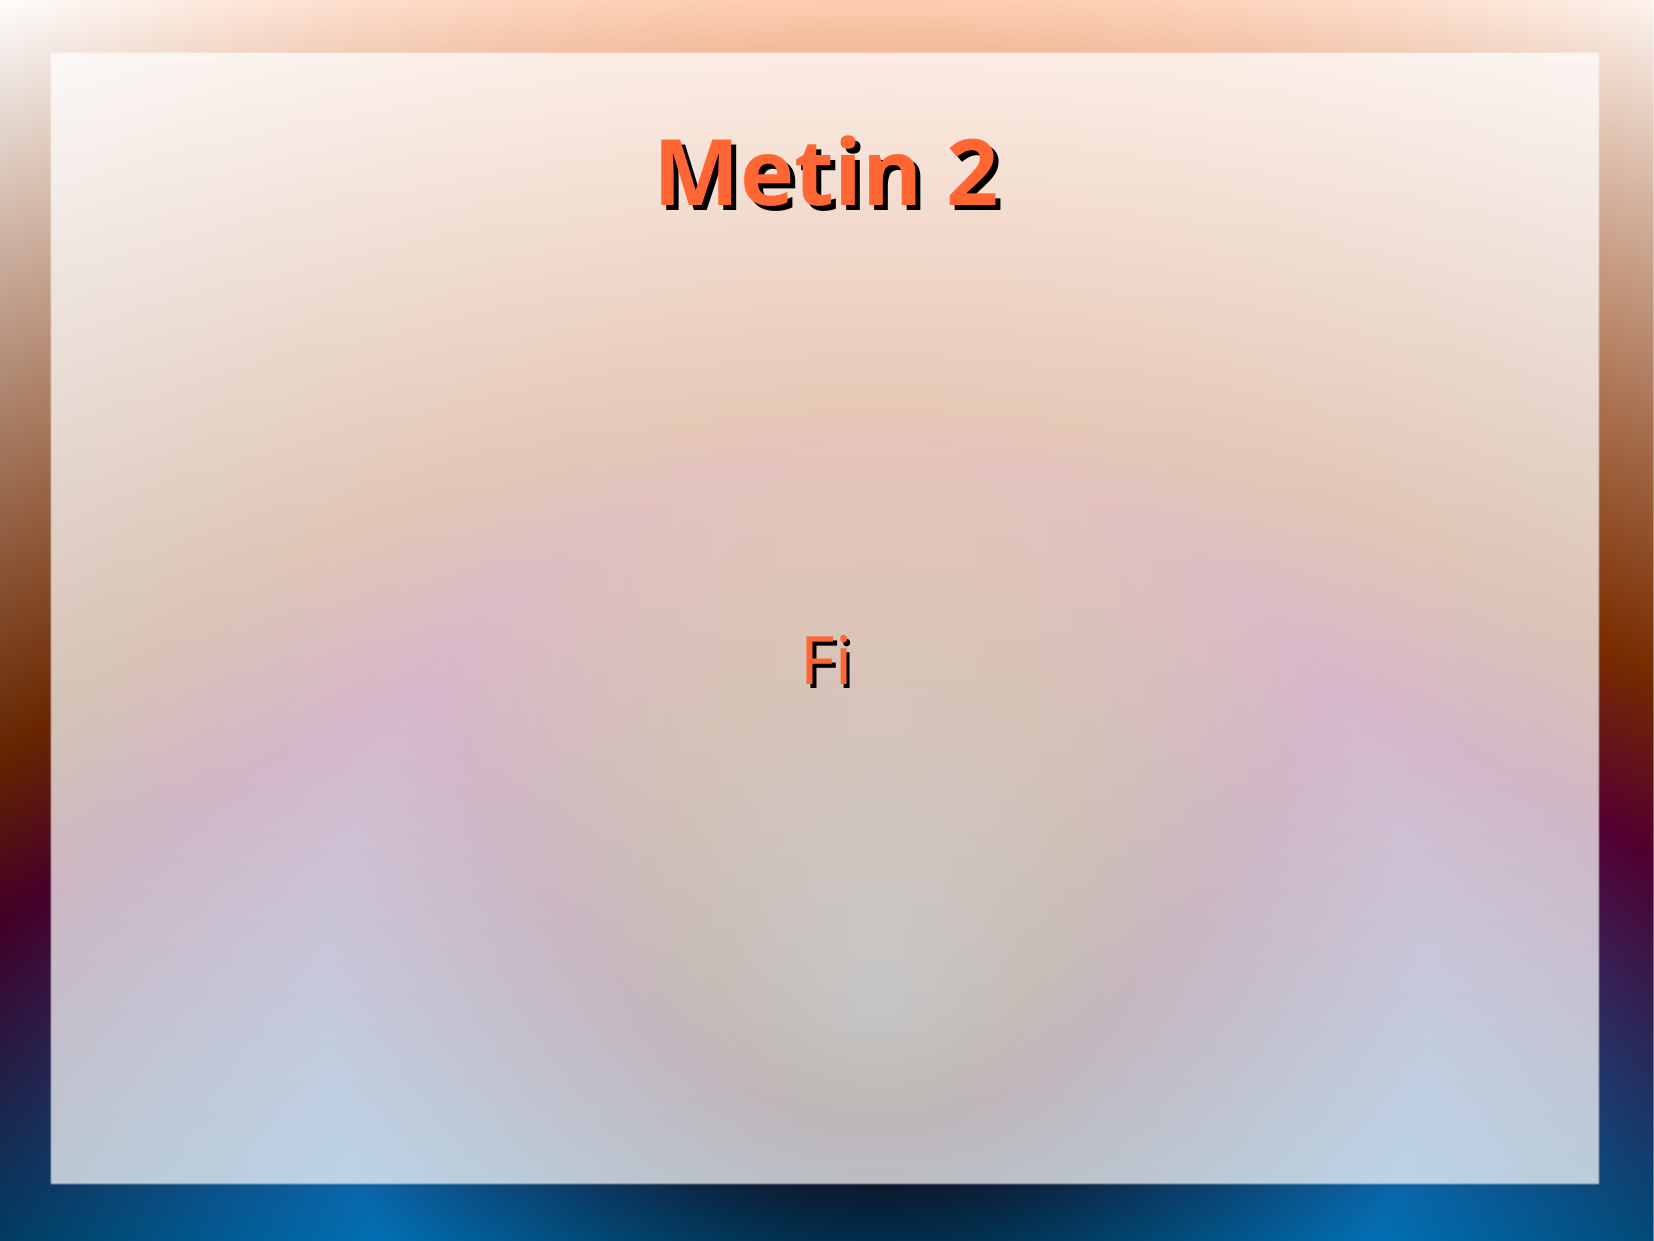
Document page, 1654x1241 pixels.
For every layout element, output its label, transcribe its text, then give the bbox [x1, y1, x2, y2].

picture [0, 0, 1654, 1241]
title Metin 2 [82, 61, 1571, 256]
subtitle Fi [82, 297, 1571, 1026]
